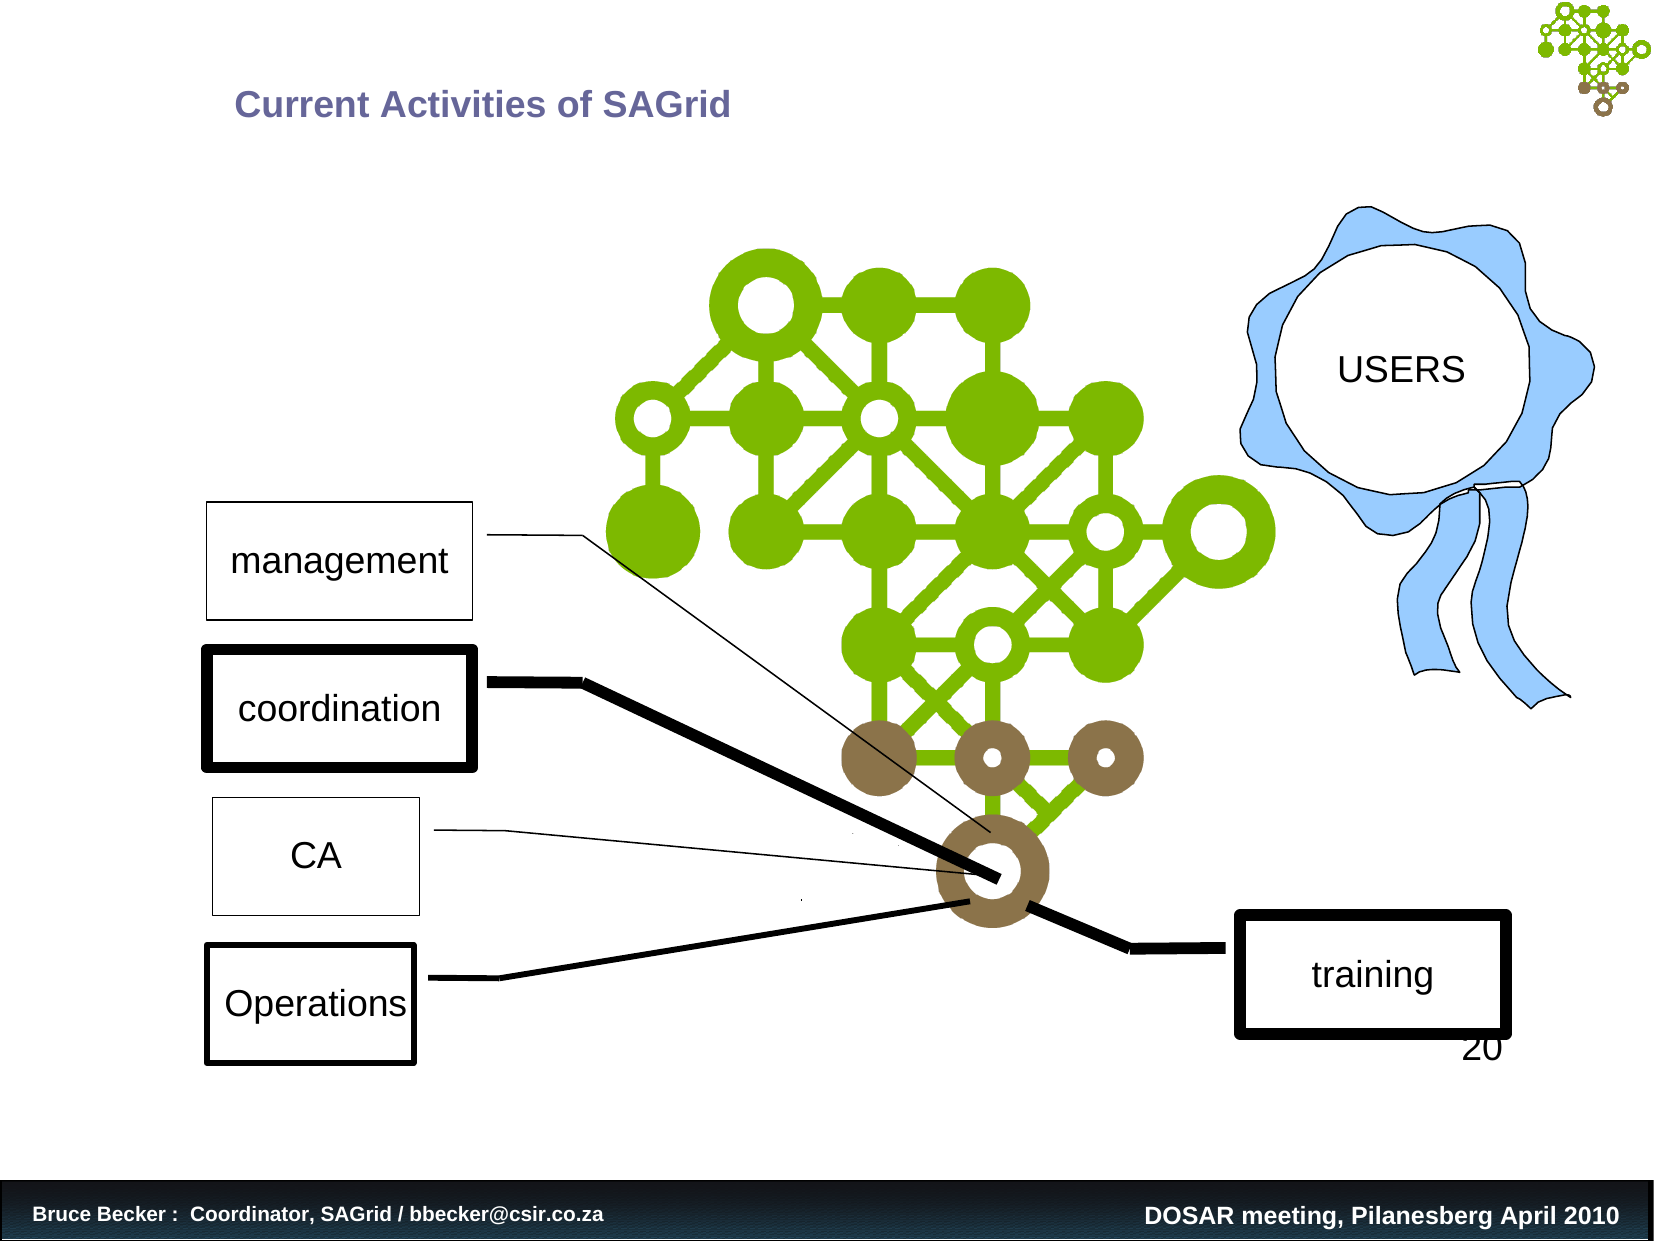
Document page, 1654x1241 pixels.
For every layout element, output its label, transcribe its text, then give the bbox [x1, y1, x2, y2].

text_box management [207, 502, 472, 620]
picture [584, 236, 1294, 943]
text_box CA [212, 797, 419, 915]
picture [1534, 0, 1654, 119]
picture [1276, 306, 1294, 433]
title Current Activities of SAGrid [234, 27, 1595, 181]
picture [0, 1180, 1654, 1241]
text_box USERS [1240, 206, 1595, 709]
text_box training [1240, 915, 1506, 1034]
text_box coordination [207, 649, 472, 767]
text_box Operations [207, 945, 414, 1063]
